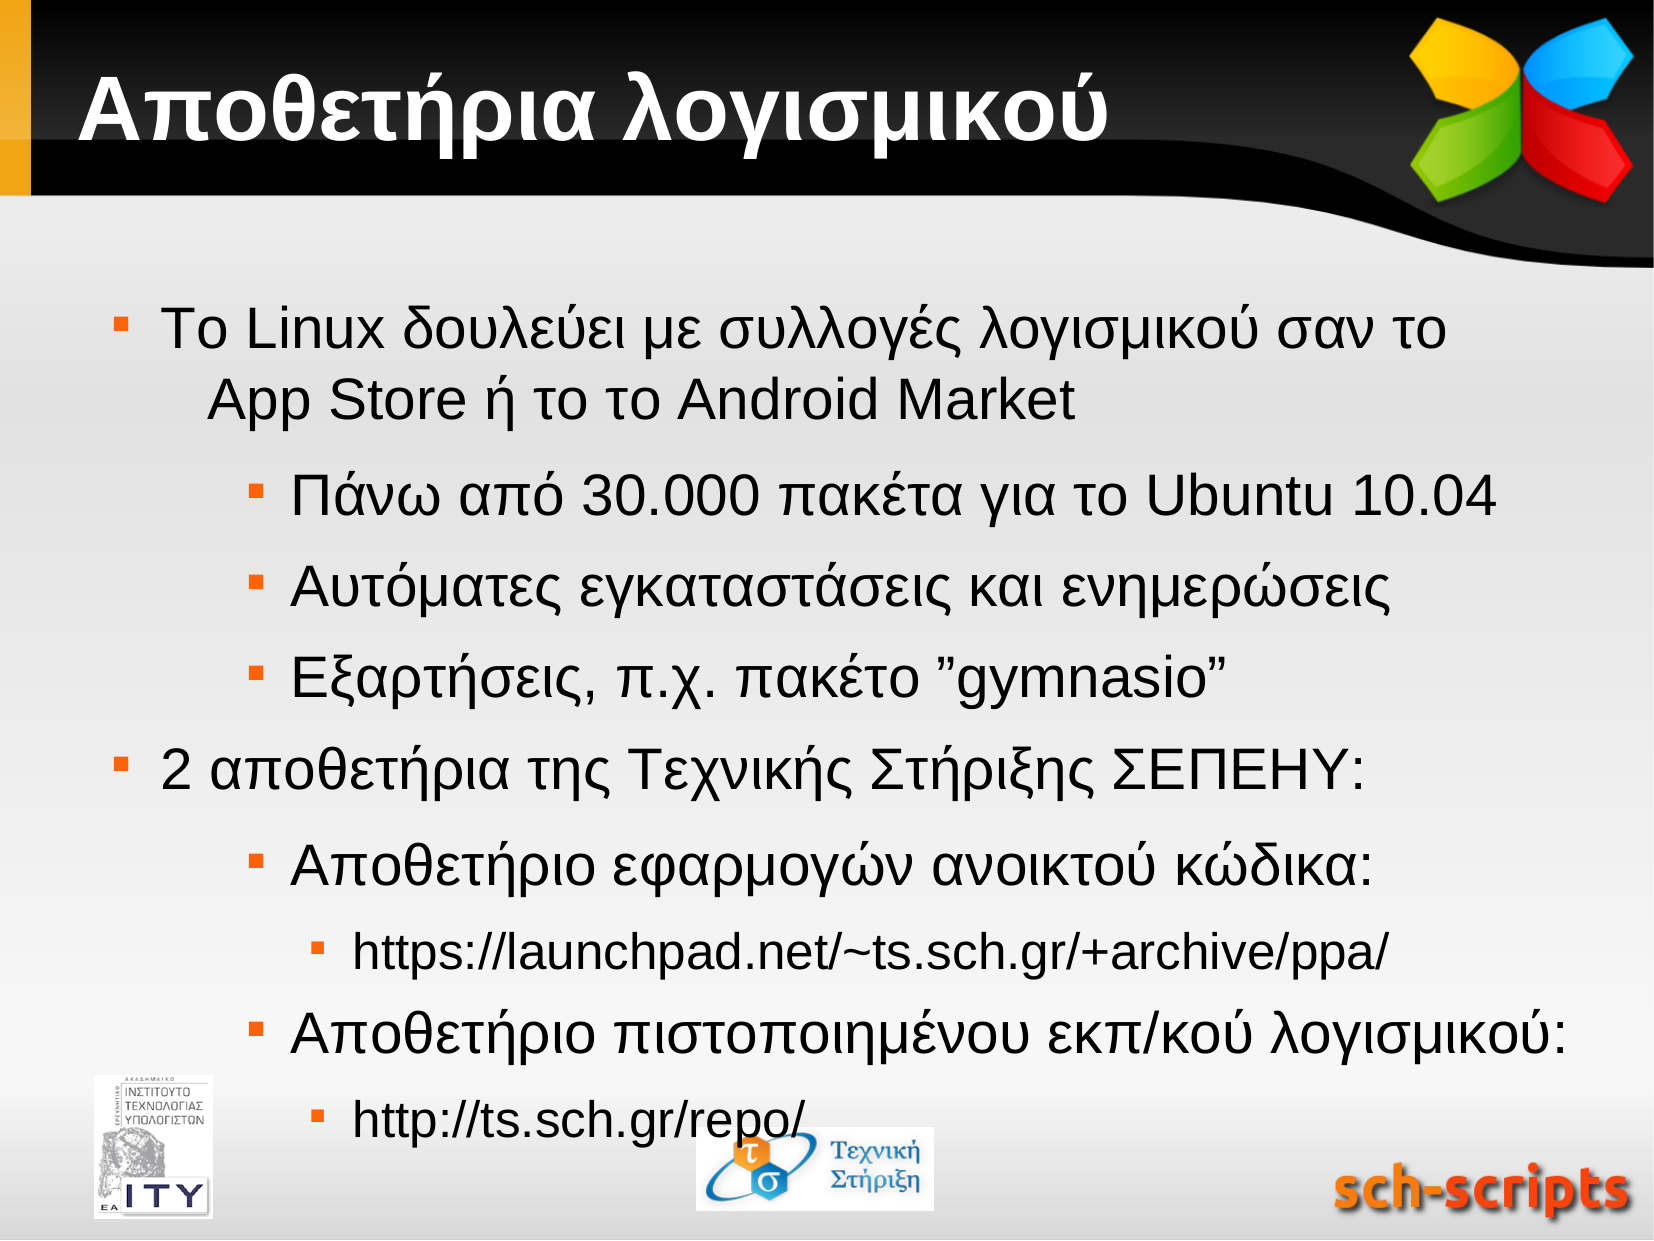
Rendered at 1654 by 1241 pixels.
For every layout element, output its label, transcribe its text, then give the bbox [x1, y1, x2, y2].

picture [0, 0, 1654, 1241]
list Το Linux δουλεύει με συλλογές λογισμικού σαν το App Store ή το το Android Market Πάνω από 30.000 πακέτα για το Ubuntu 10.04 Αυτόματες εγκαταστάσεις και ενημερώσεις Εξαρτήσεις, π.χ. πακέτο ”gymnasio” 2 αποθετήρια της Τεχνικής Στήριξης ΣΕΠΕΗΥ: Αποθετήριο εφαρμογών ανοικτού κώδικα: https://launchpad.net/~ts.sch.gr/+archive/ppa/ Αποθετήριο πιστοποιημένου εκπ/κού λογισμικού: http://ts.sch.gr/repo/ [82, 290, 1571, 1169]
title Αποθετήρια λογισμικού [76, 7, 1565, 200]
